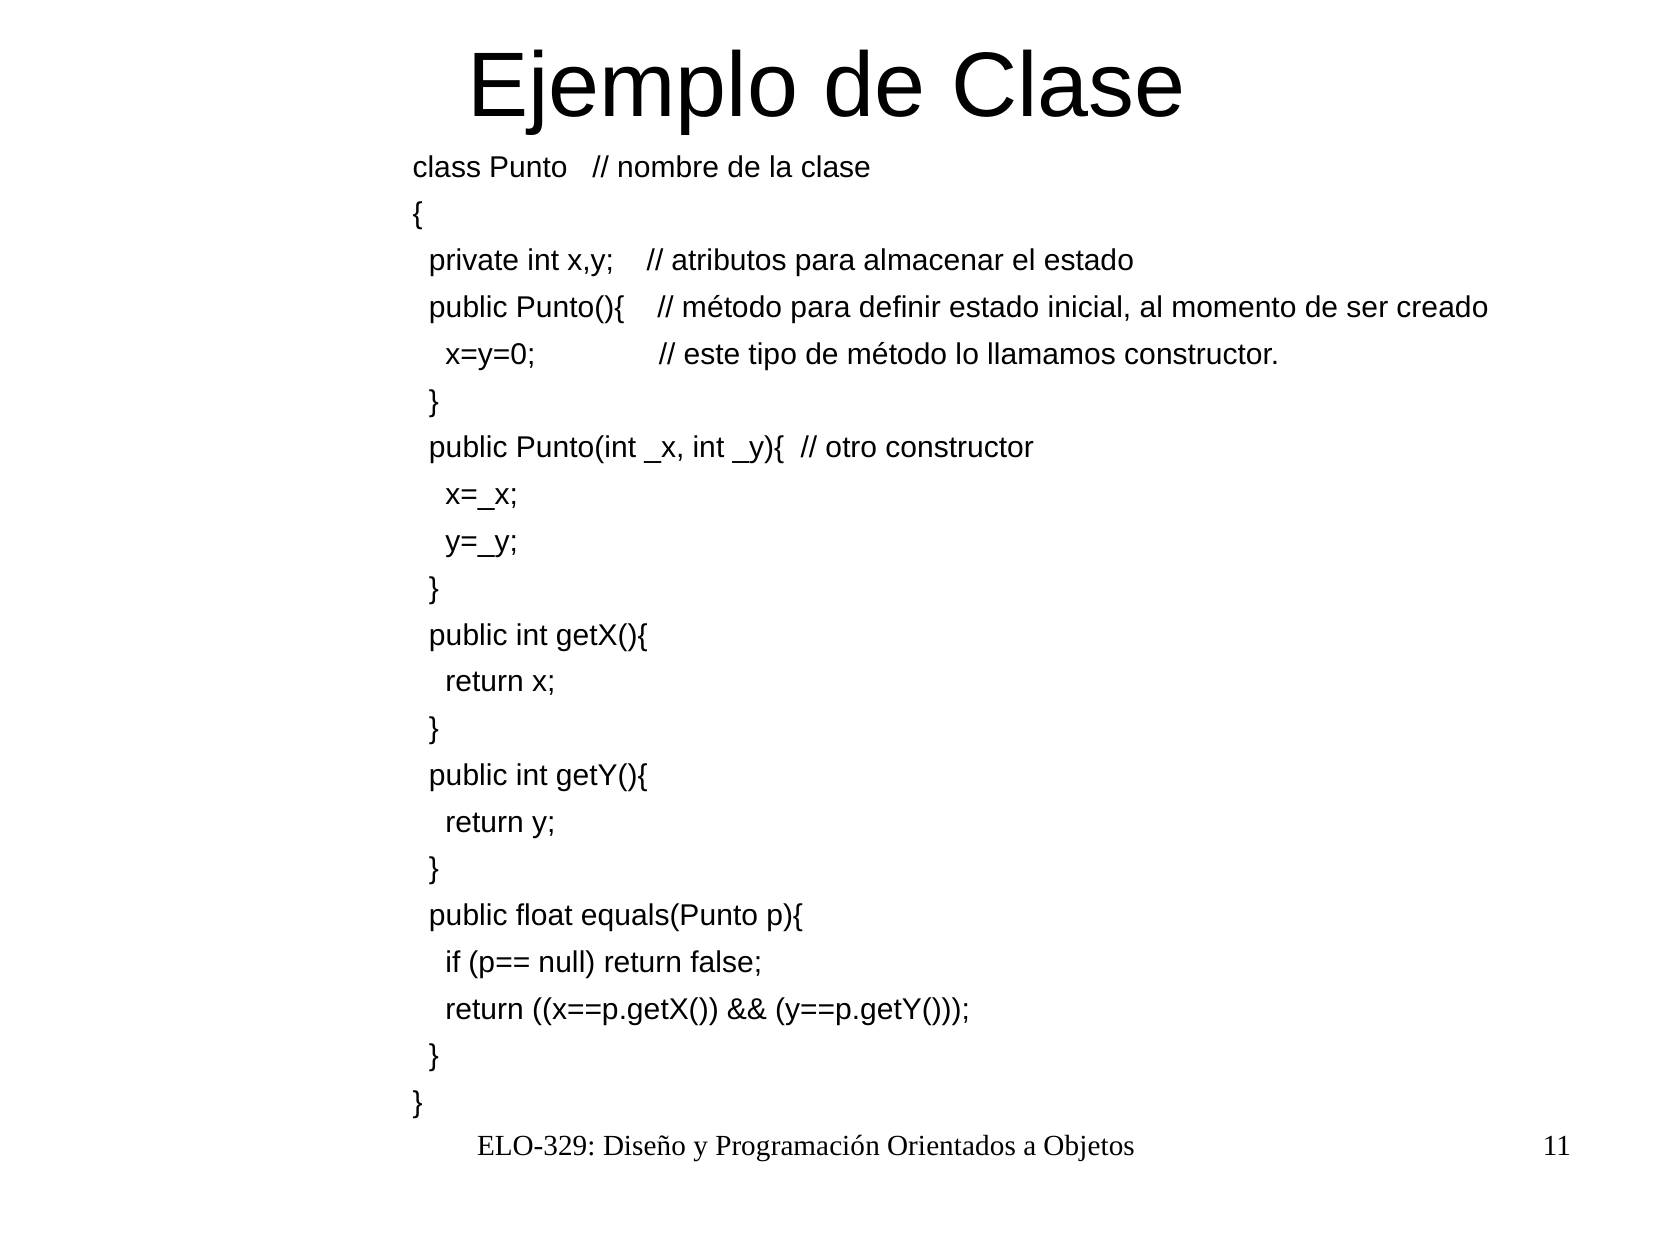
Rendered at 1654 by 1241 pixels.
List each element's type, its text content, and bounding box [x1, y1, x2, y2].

list class Punto // nombre de la clase { private int x,y; // atributos para almacenar el estado public Punto(){ // método para definir estado inicial, al momento de ser creado x=y=0; // este tipo de método lo llamamos constructor. } public Punto(int _x, int _y){ // otro constructor x=_x; y=_y; } public int getX(){ return x; } public int getY(){ return y; } public float equals(Punto p){ if (p== null) return false; return ((x==p.getX()) && (y==p.getY())); } } [412, 150, 1571, 1126]
title Ejemplo de Clase [82, 27, 1571, 142]
